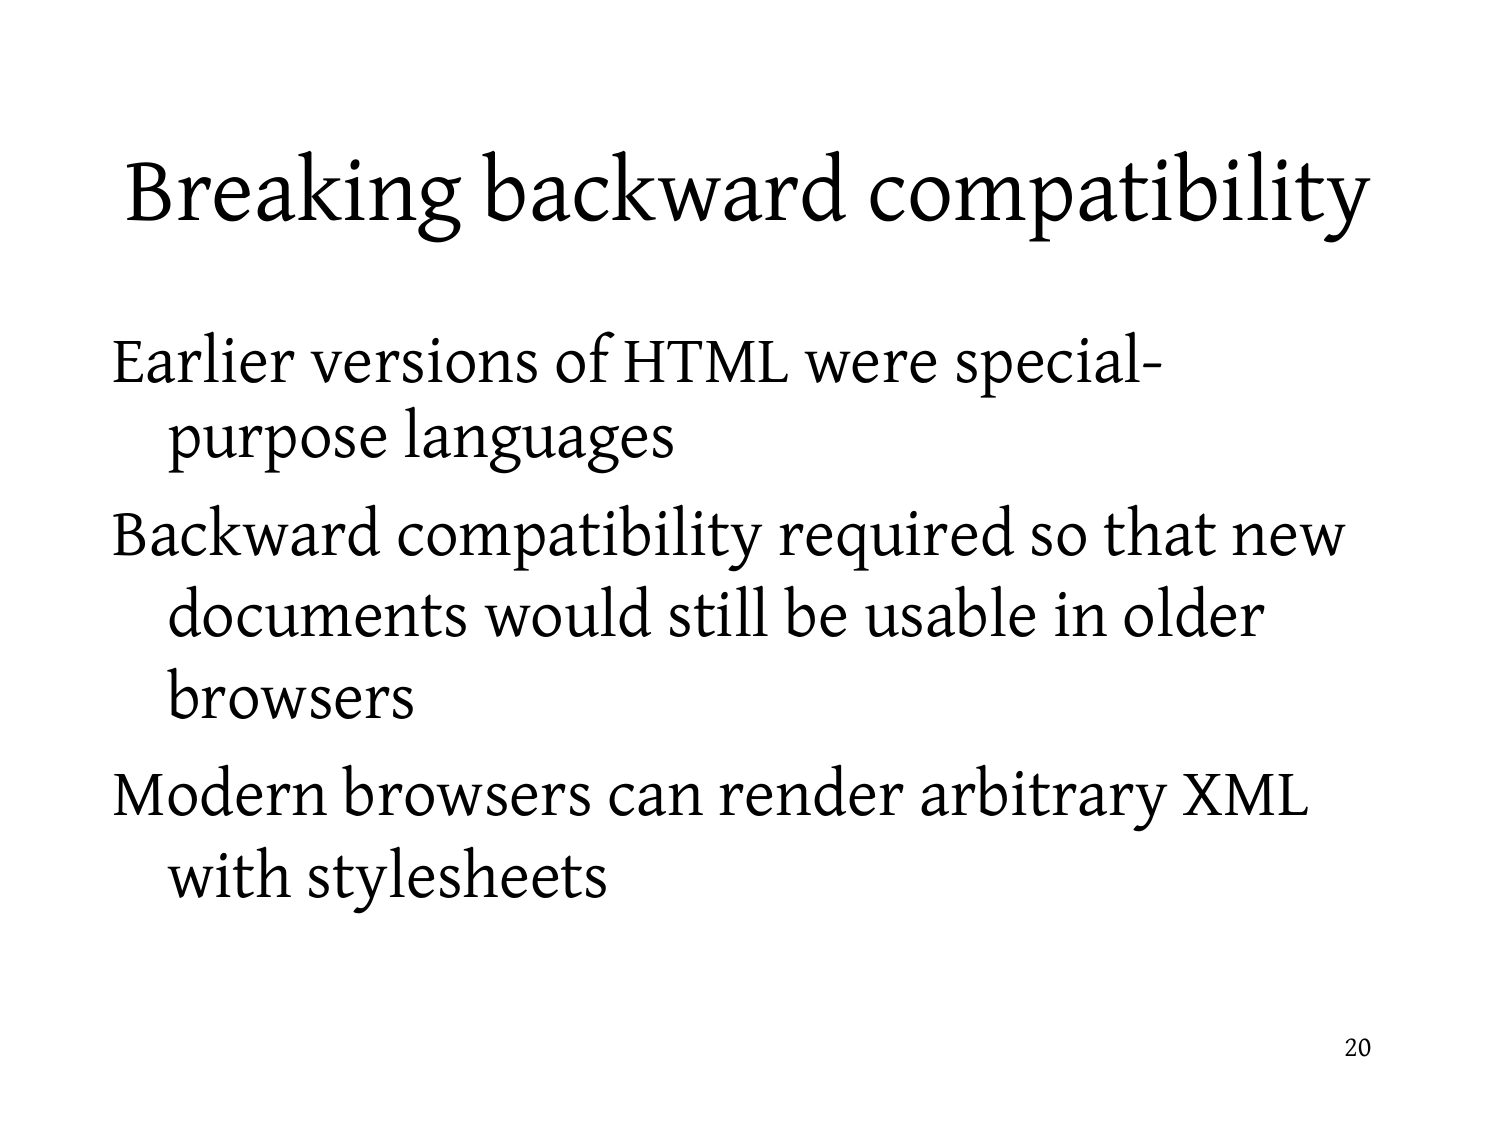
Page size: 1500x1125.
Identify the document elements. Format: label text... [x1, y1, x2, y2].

title Breaking backward compatibility [112, 63, 1387, 324]
list Earlier versions of HTML were special-purpose languages Backward compatibility required so that new documents would still be usable in older browsers Modern browsers can render arbitrary XML with stylesheets [112, 324, 1387, 1000]
